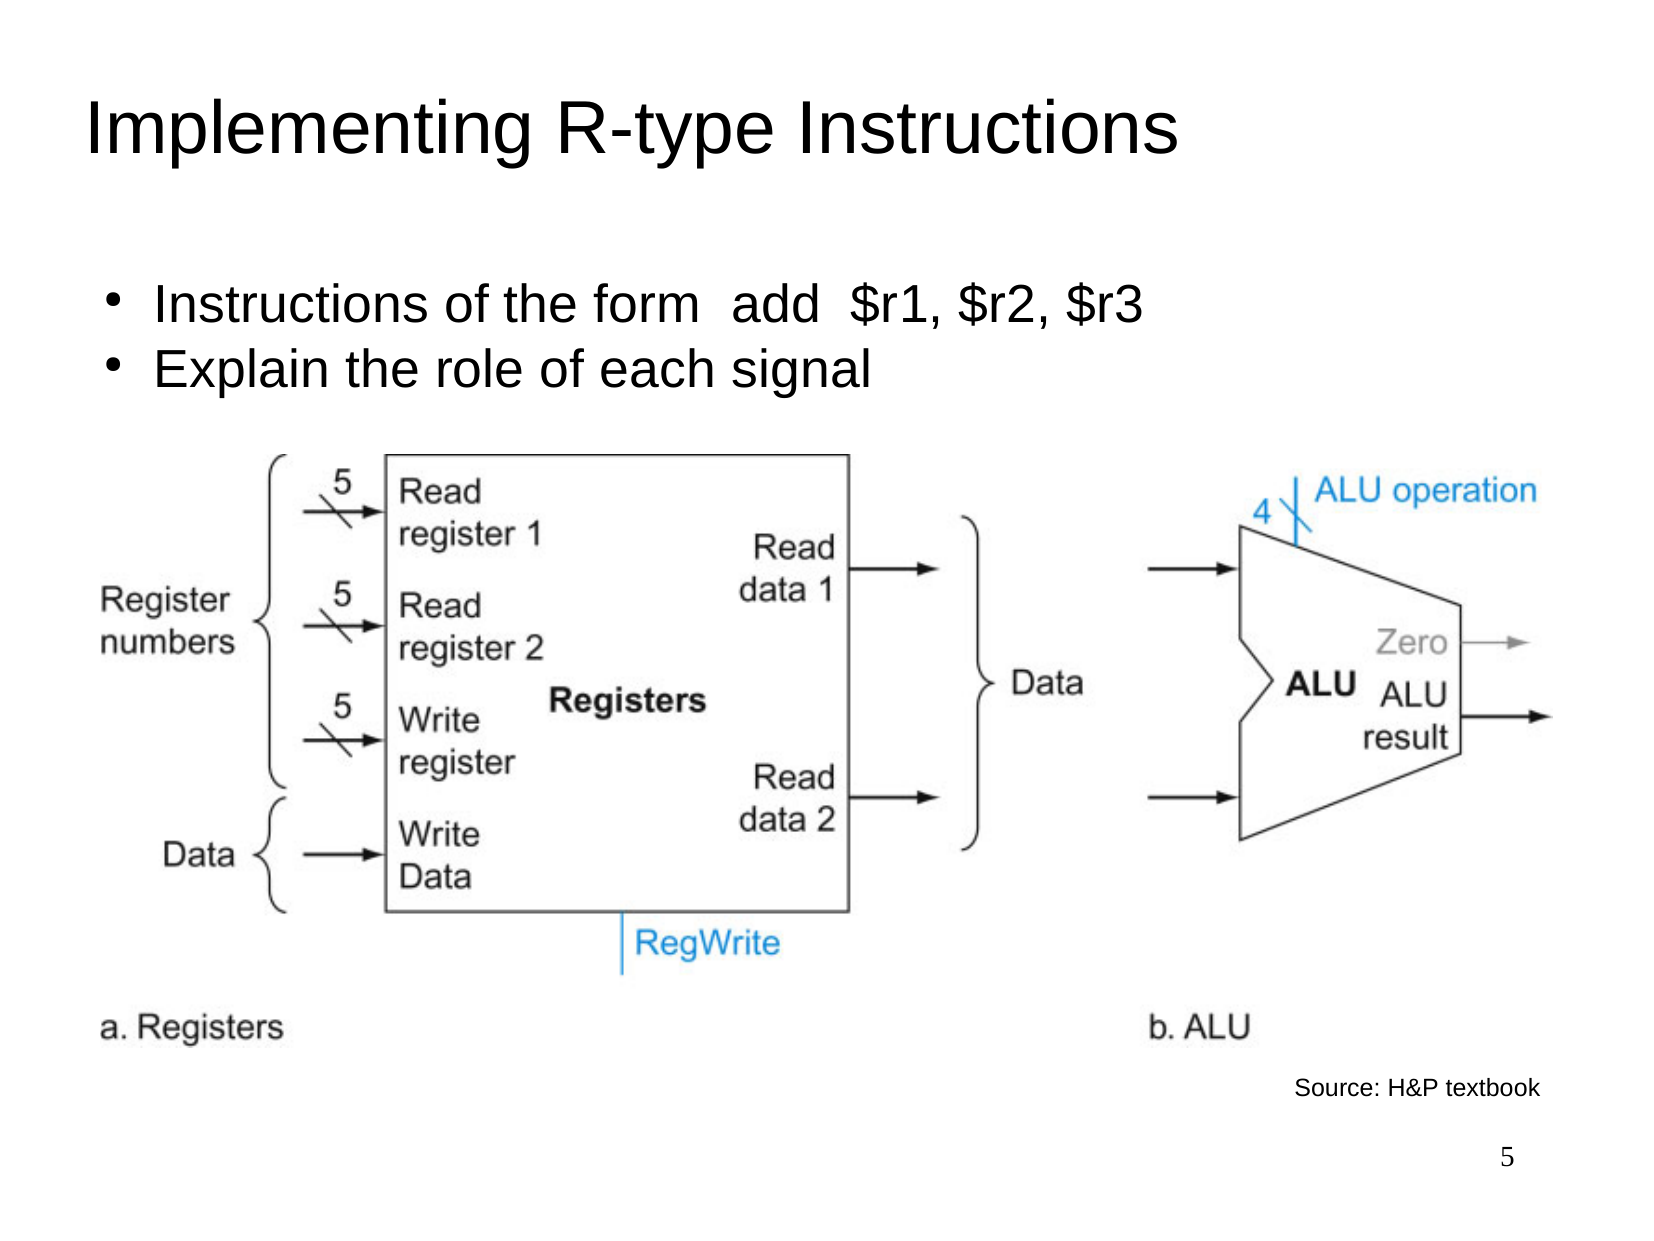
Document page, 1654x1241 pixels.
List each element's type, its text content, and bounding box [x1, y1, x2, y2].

text_box <number> [1184, 1129, 1530, 1213]
text_box Implementing R-type Instructions [69, 71, 1196, 177]
text_box Instructions of the form add $r1, $r2, $r3 Explain the role of each signal [89, 261, 1351, 407]
picture [100, 454, 1553, 1048]
text_box Source: H&P textbook [1279, 1063, 1556, 1109]
